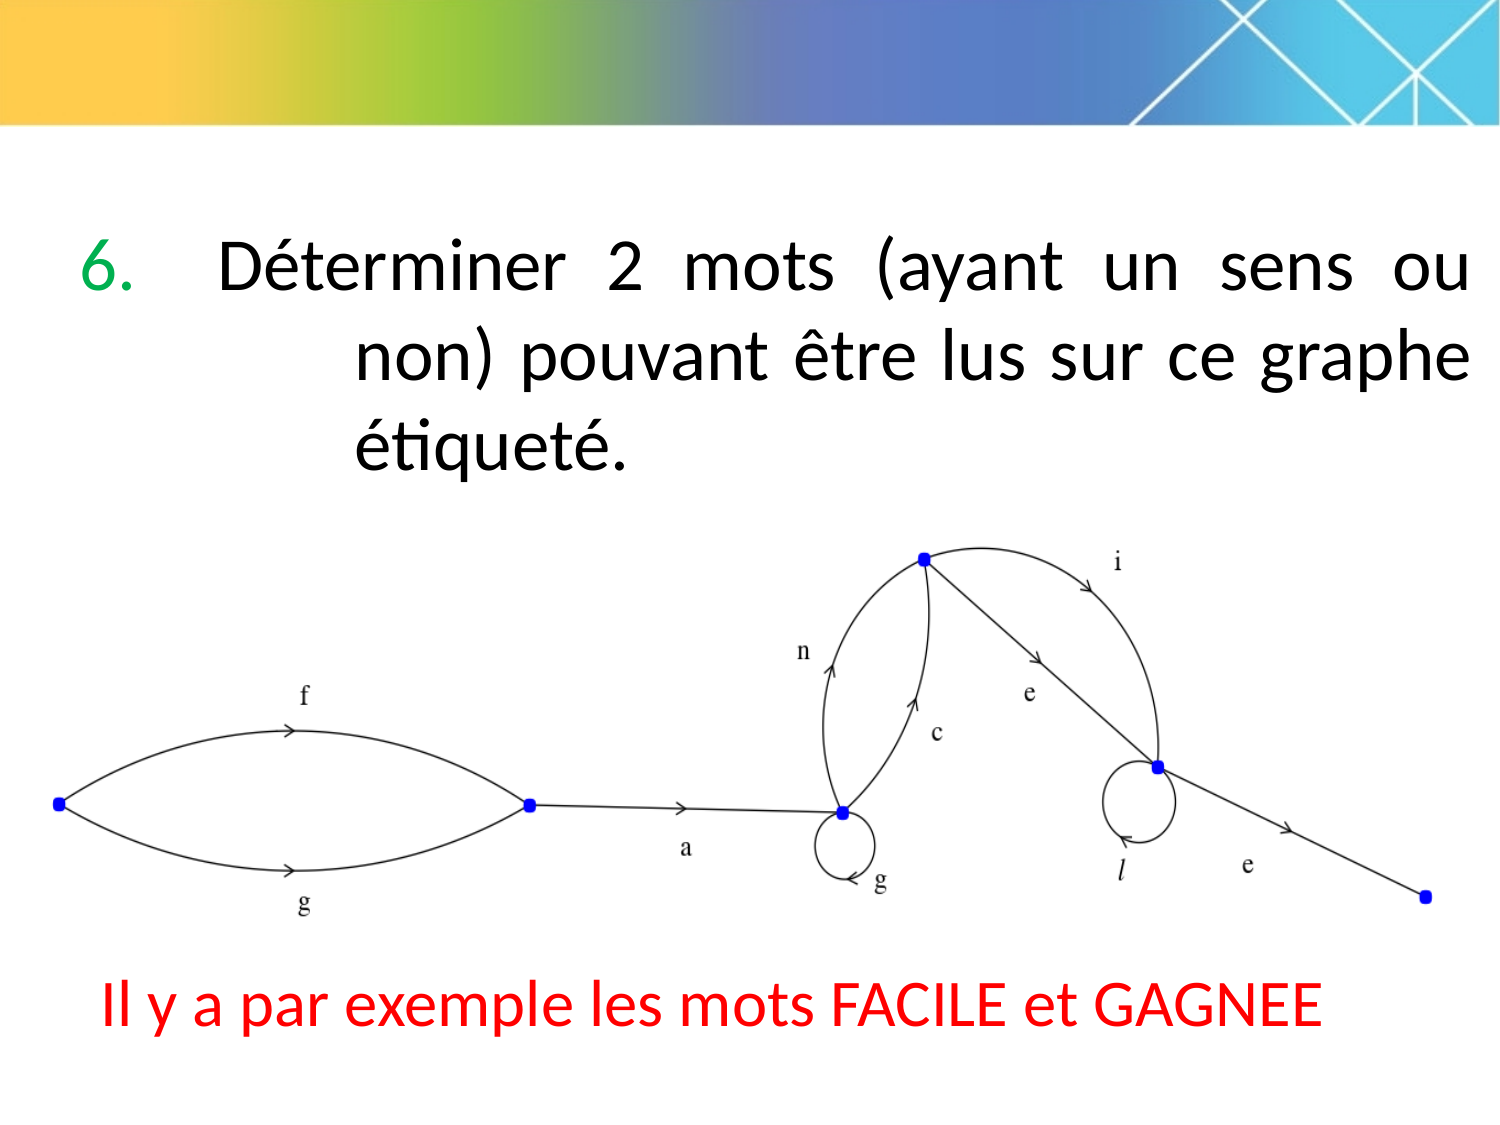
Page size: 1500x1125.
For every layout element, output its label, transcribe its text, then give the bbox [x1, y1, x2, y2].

title Déterminer 2 mots (ayant un sens ou non) pouvant être lus sur ce graphe étiqueté. [64, 208, 1489, 395]
picture [41, 527, 1466, 972]
text_box Il y a par exemple les mots FACILE et GAGNEE [85, 952, 1421, 1049]
